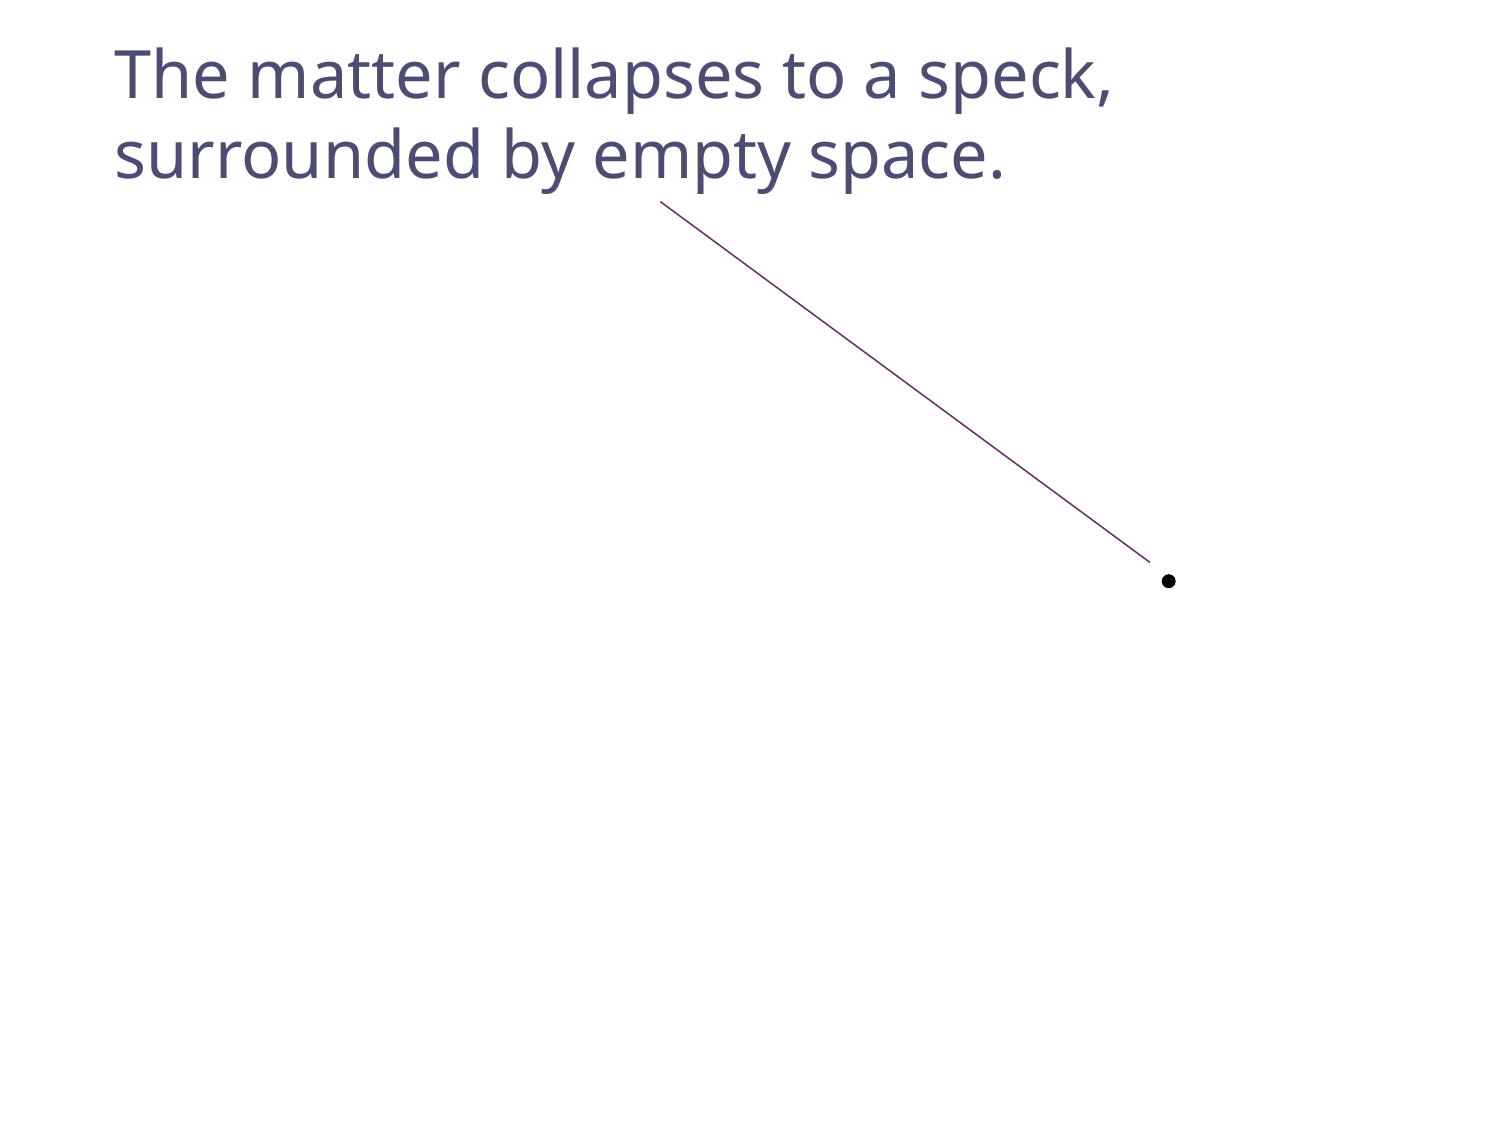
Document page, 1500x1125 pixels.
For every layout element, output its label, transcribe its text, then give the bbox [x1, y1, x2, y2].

text_box The matter collapses to a speck, surrounded by empty space. [99, 24, 1175, 200]
text_box [1162, 574, 1175, 588]
